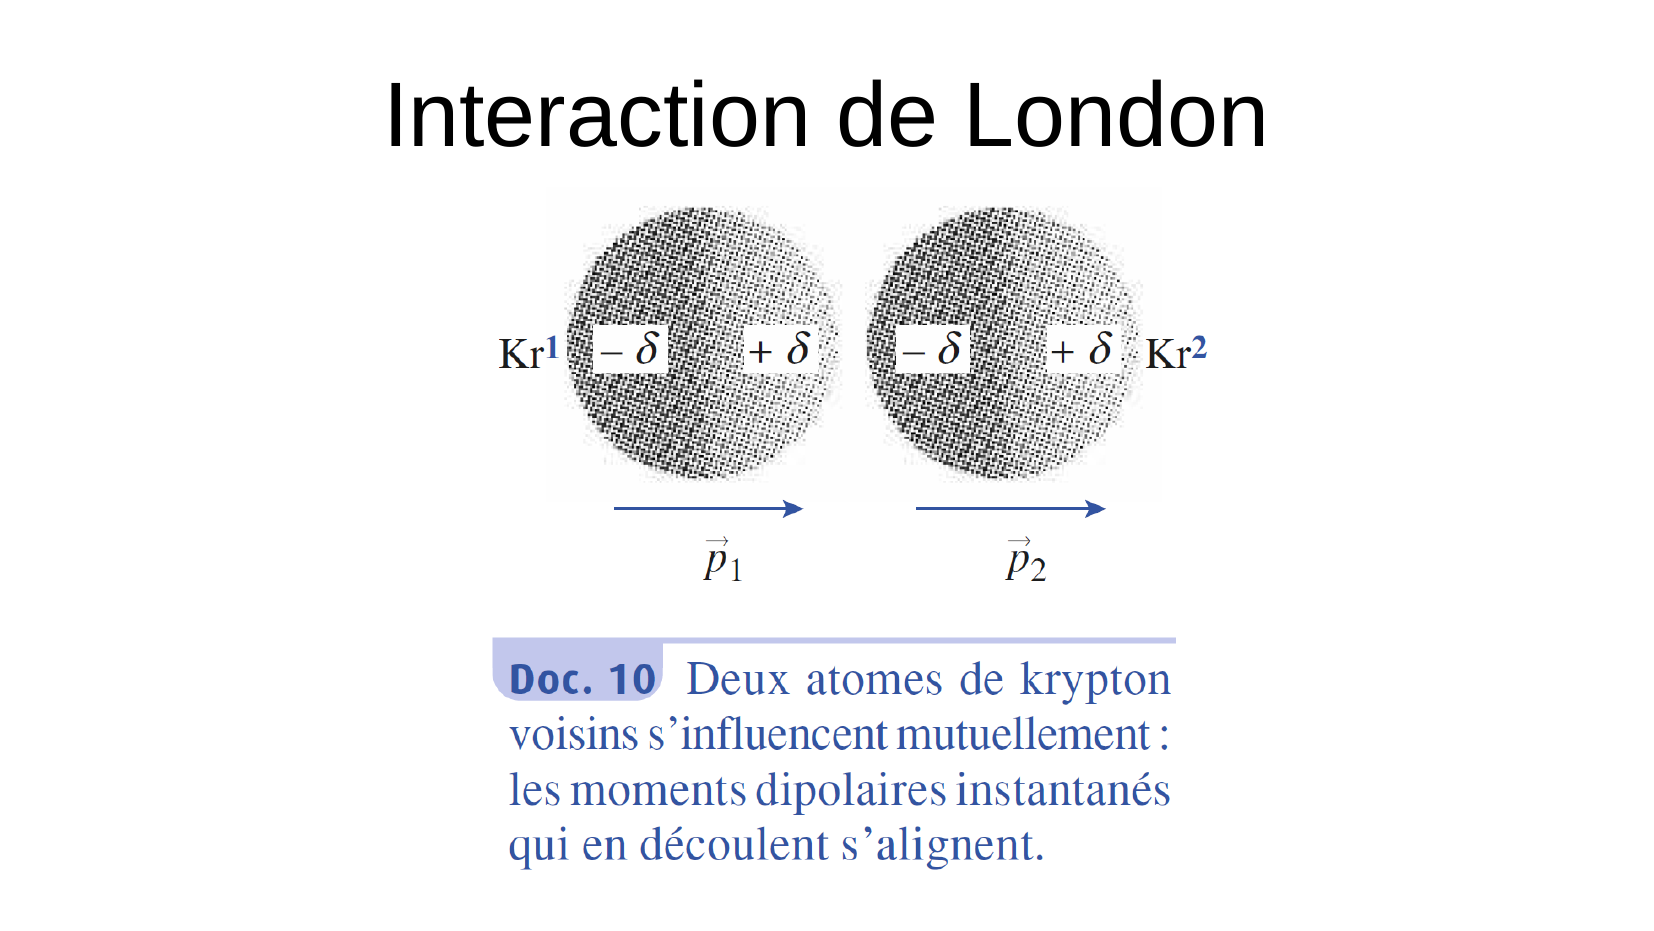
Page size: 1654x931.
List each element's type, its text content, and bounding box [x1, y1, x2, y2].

title Interaction de London [82, 37, 1571, 193]
picture [482, 185, 1241, 886]
